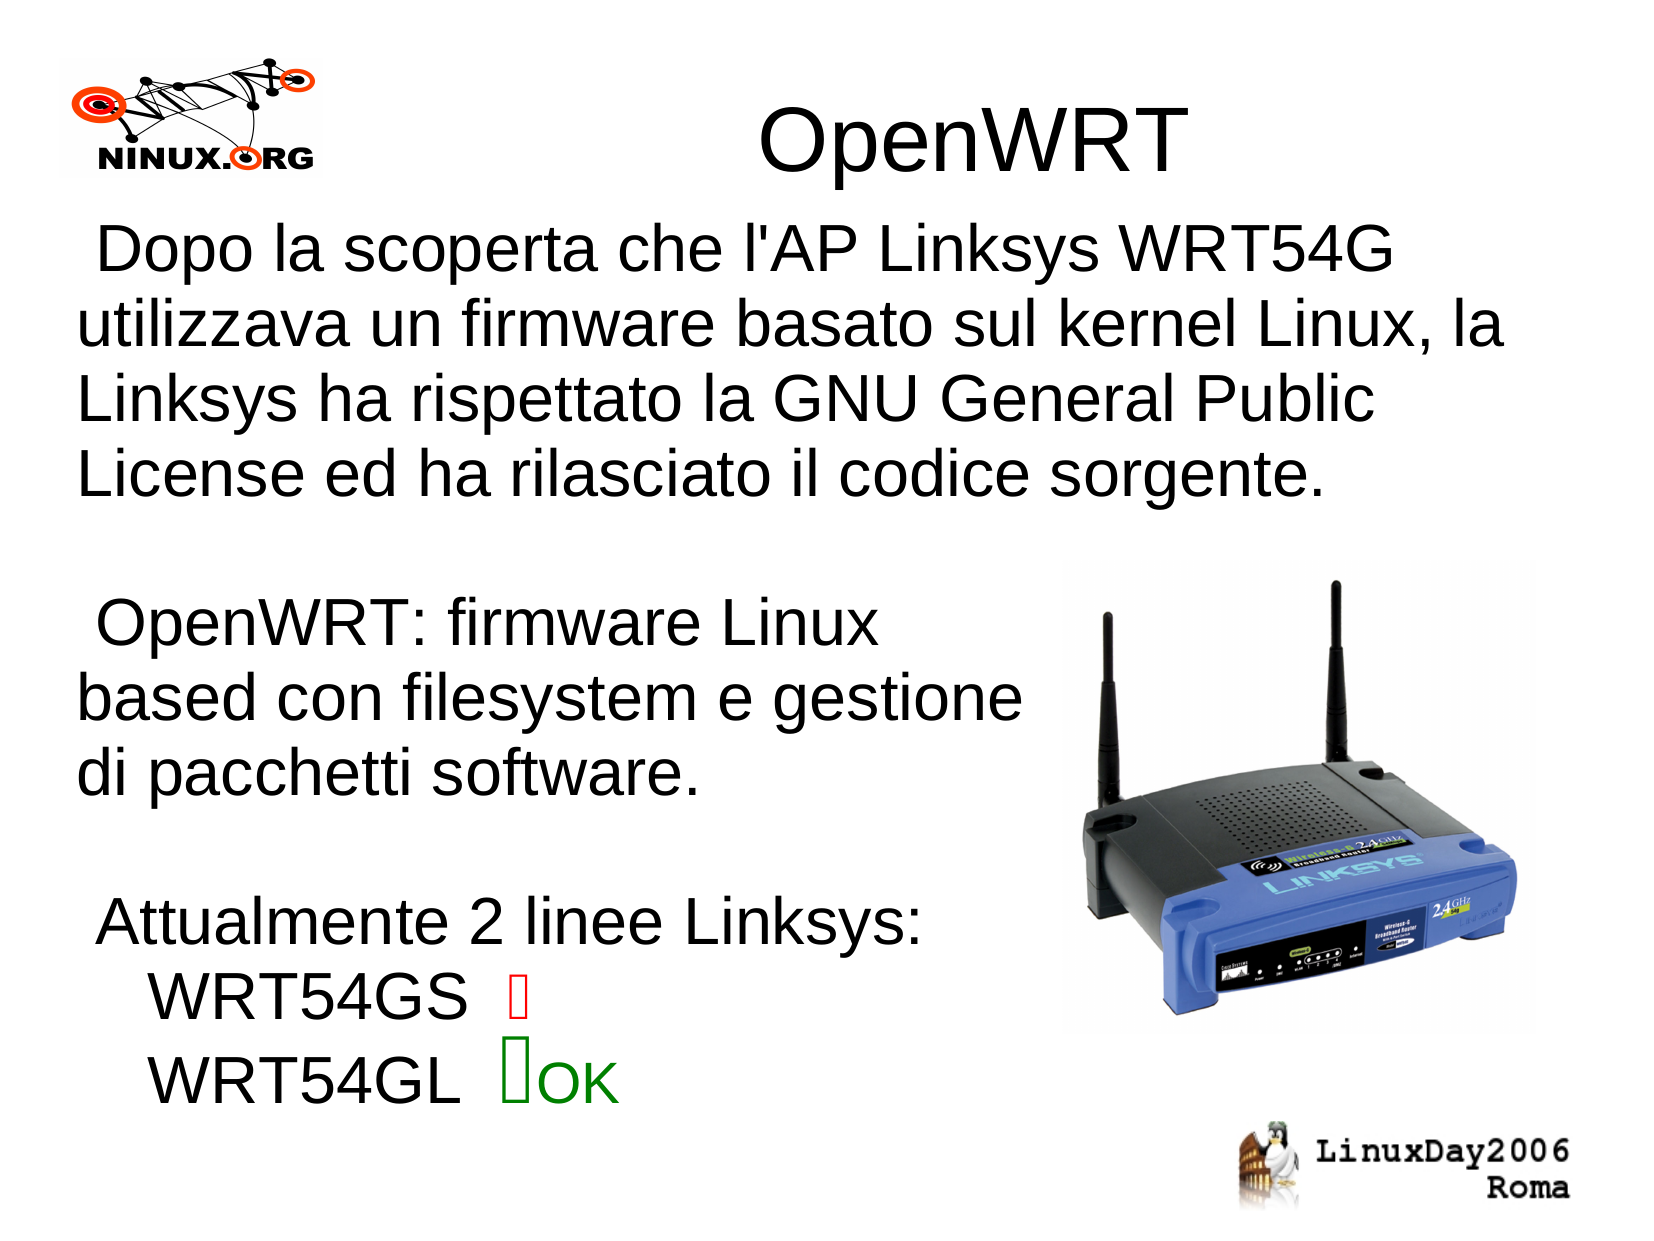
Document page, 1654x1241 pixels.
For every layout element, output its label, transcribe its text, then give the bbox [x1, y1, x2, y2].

subtitle Dopo la scoperta che l'AP Linksys WRT54G utilizzava un firmware basato sul kernel Linux, la Linksys ha rispettato la GNU General Public License ed ha rilasciato il codice sorgente. OpenWRT: firmware Linux based con filesystem e gestione di pacchetti software. Attualmente 2 linee Linksys: WRT54GS r WRT54GL aOK [76, 206, 1565, 1130]
title OpenWRT [383, 43, 1565, 206]
picture [59, 58, 323, 178]
picture [1062, 560, 1536, 1034]
picture [1234, 1121, 1589, 1211]
